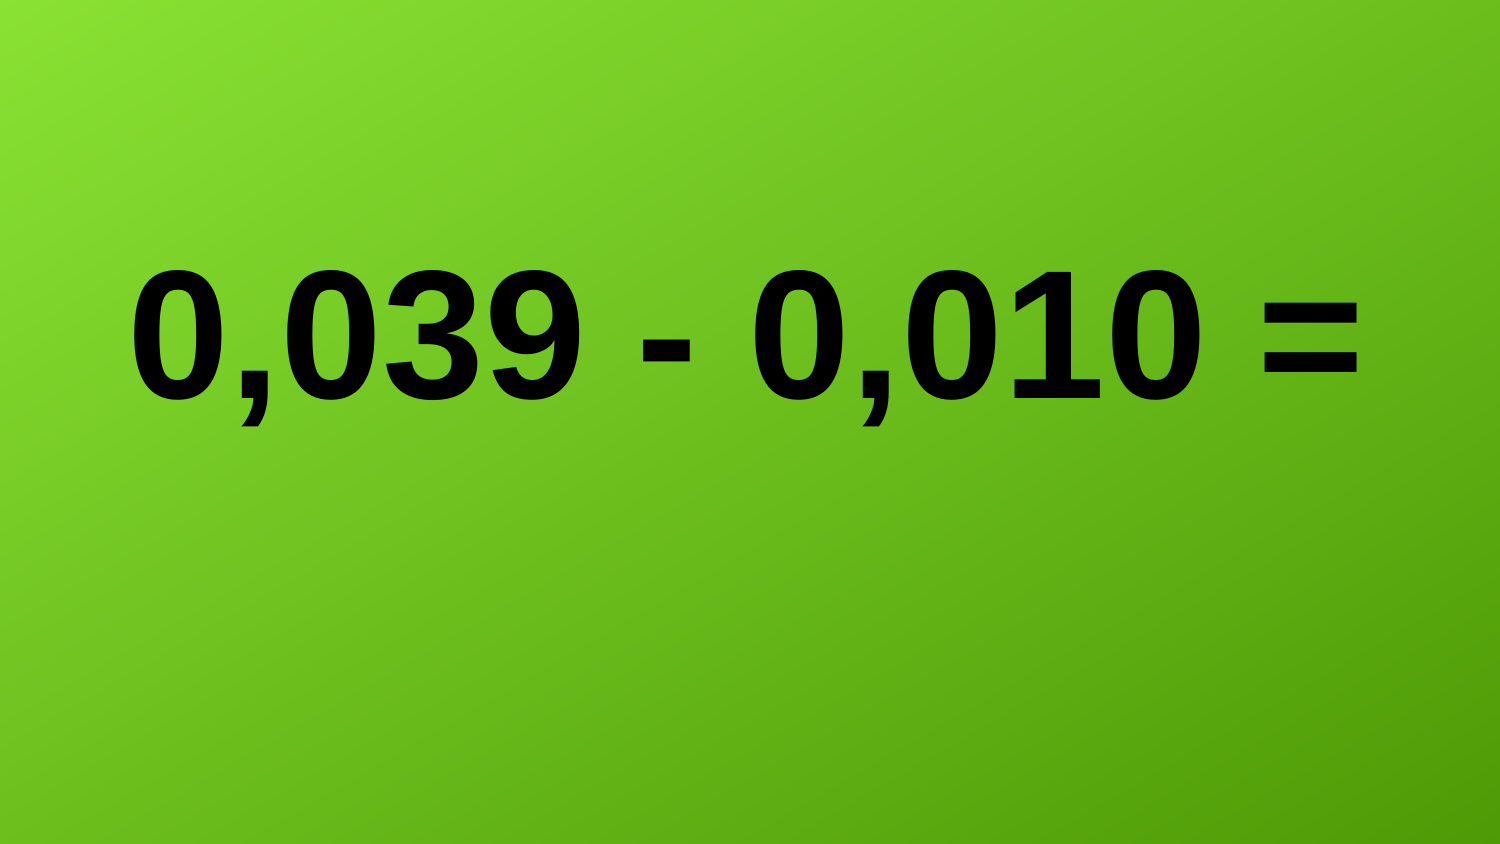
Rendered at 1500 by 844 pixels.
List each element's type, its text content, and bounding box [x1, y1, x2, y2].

title 0,039 - 0,010 = [112, 259, 1388, 450]
